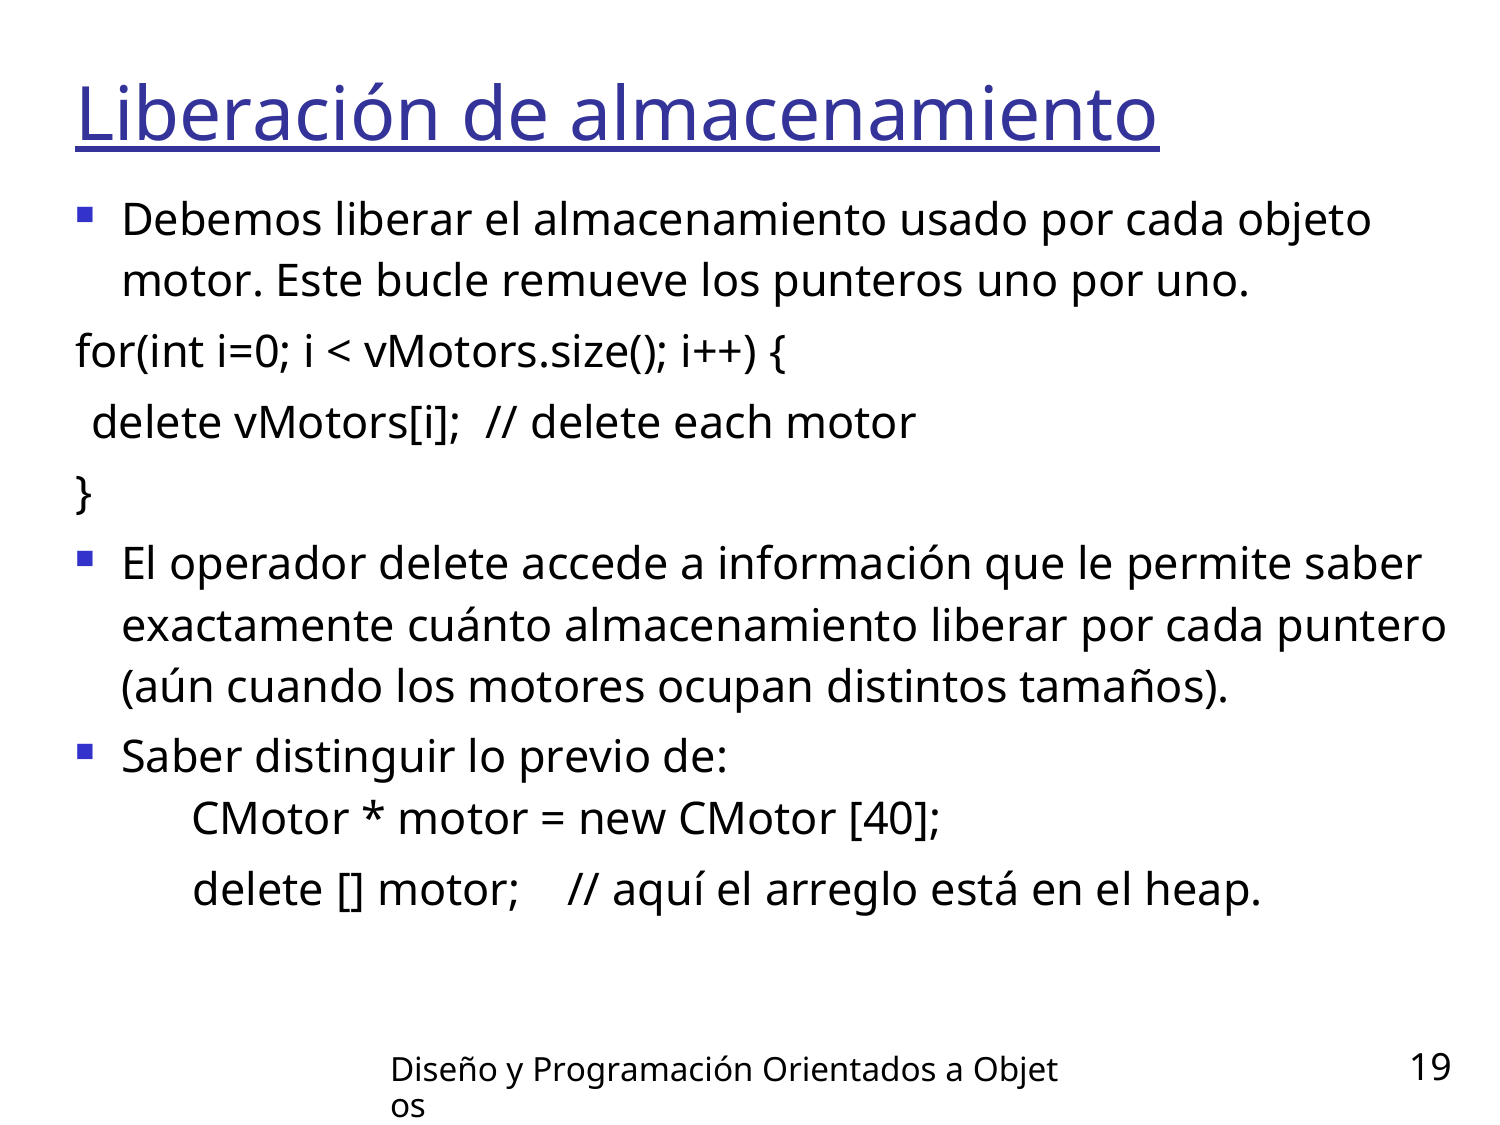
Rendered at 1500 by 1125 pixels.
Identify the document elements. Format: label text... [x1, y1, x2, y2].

list Debemos liberar el almacenamiento usado por cada objeto motor. Este bucle remueve los punteros uno por uno. for(int i=0; i < vMotors.size(); i++)‏ { delete vMotors[i]; // delete each motor } El operador delete accede a información que le permite saber exactamente cuánto almacenamiento liberar por cada puntero (aún cuando los motores ocupan distintos tamaños). Saber distinguir lo previo de: CMotor * motor = new CMotor [40]; delete [] motor; // aquí el arreglo está en el heap. [75, 187, 1462, 931]
title Liberación de almacenamiento [75, 25, 1466, 188]
